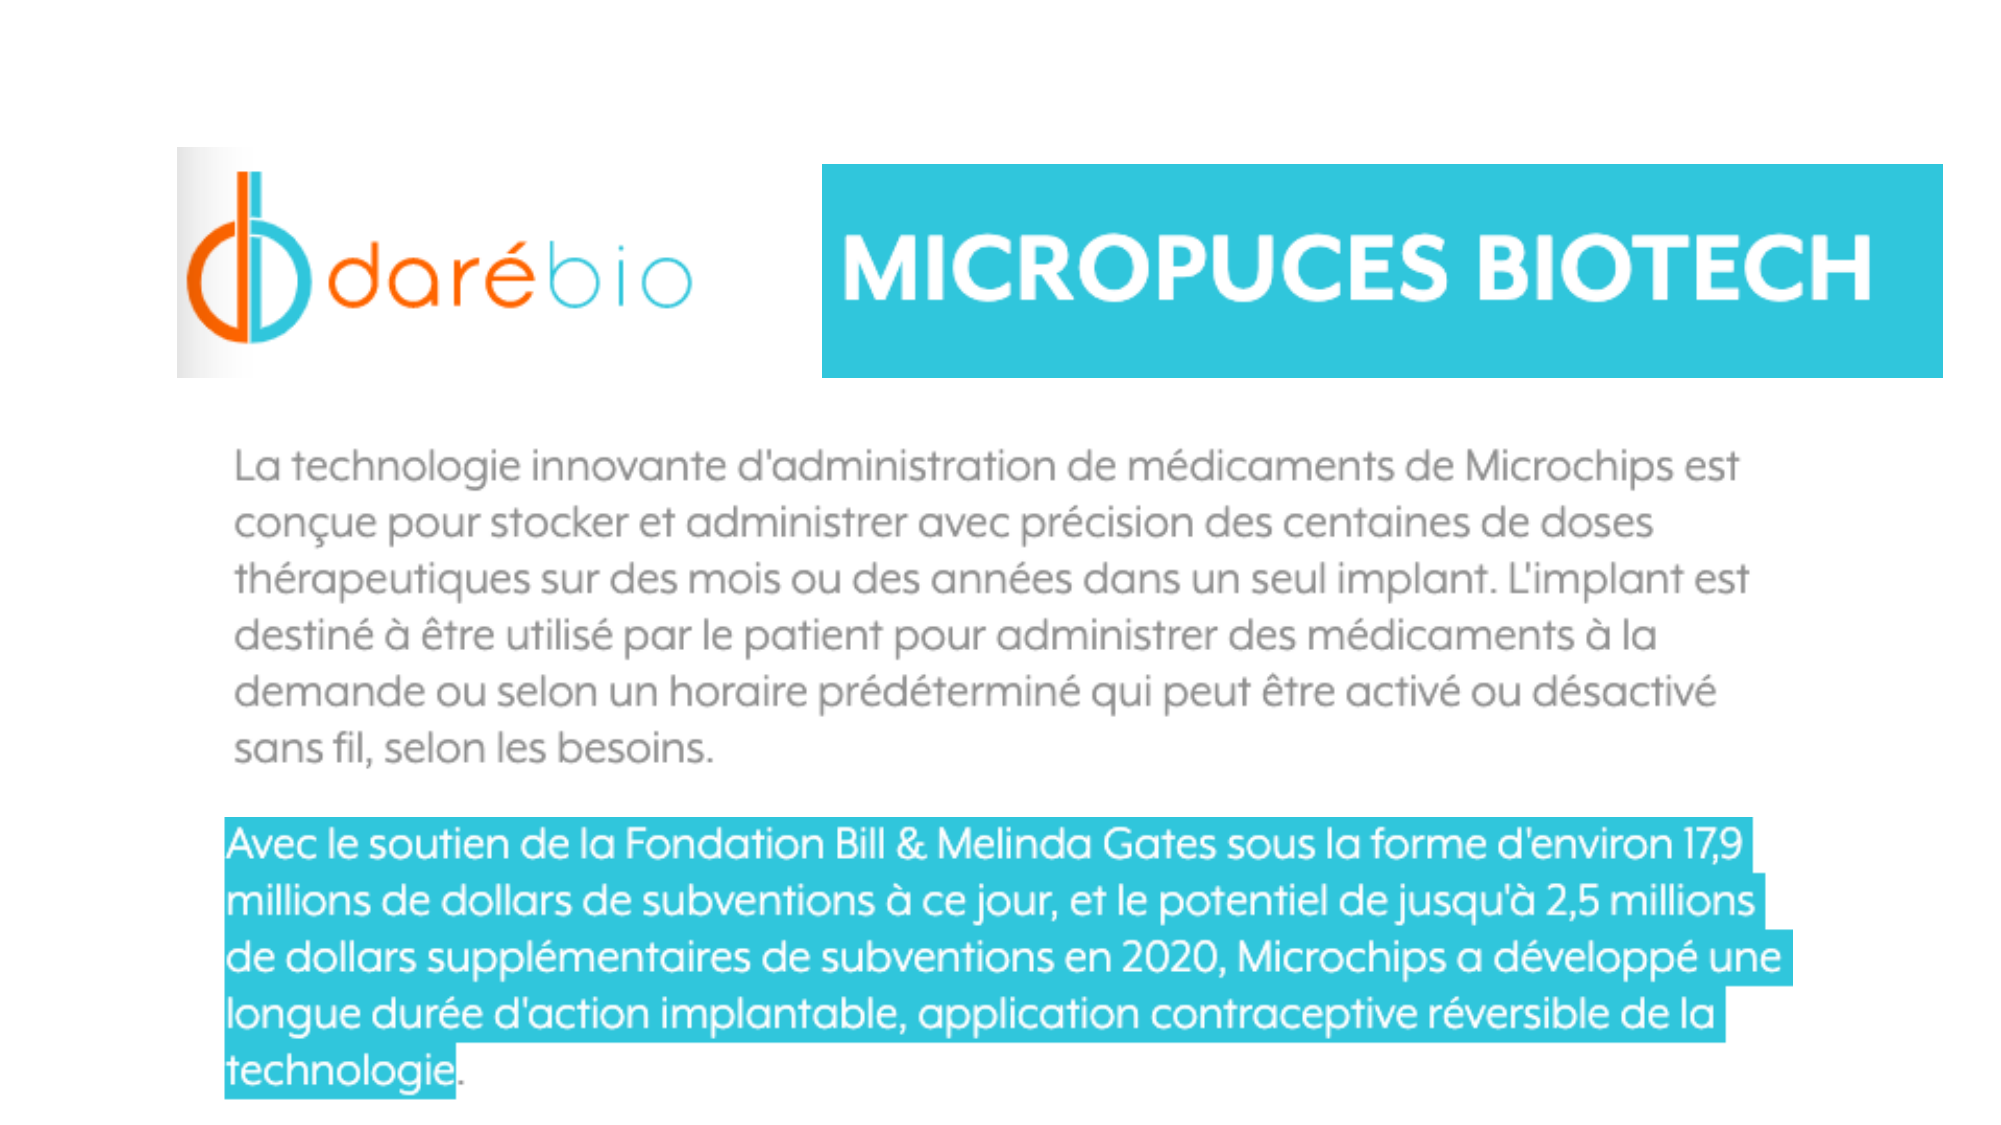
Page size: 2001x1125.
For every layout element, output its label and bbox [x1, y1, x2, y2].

picture [223, 817, 1793, 1104]
picture [822, 164, 1943, 378]
picture [177, 147, 703, 378]
picture [223, 440, 1777, 791]
